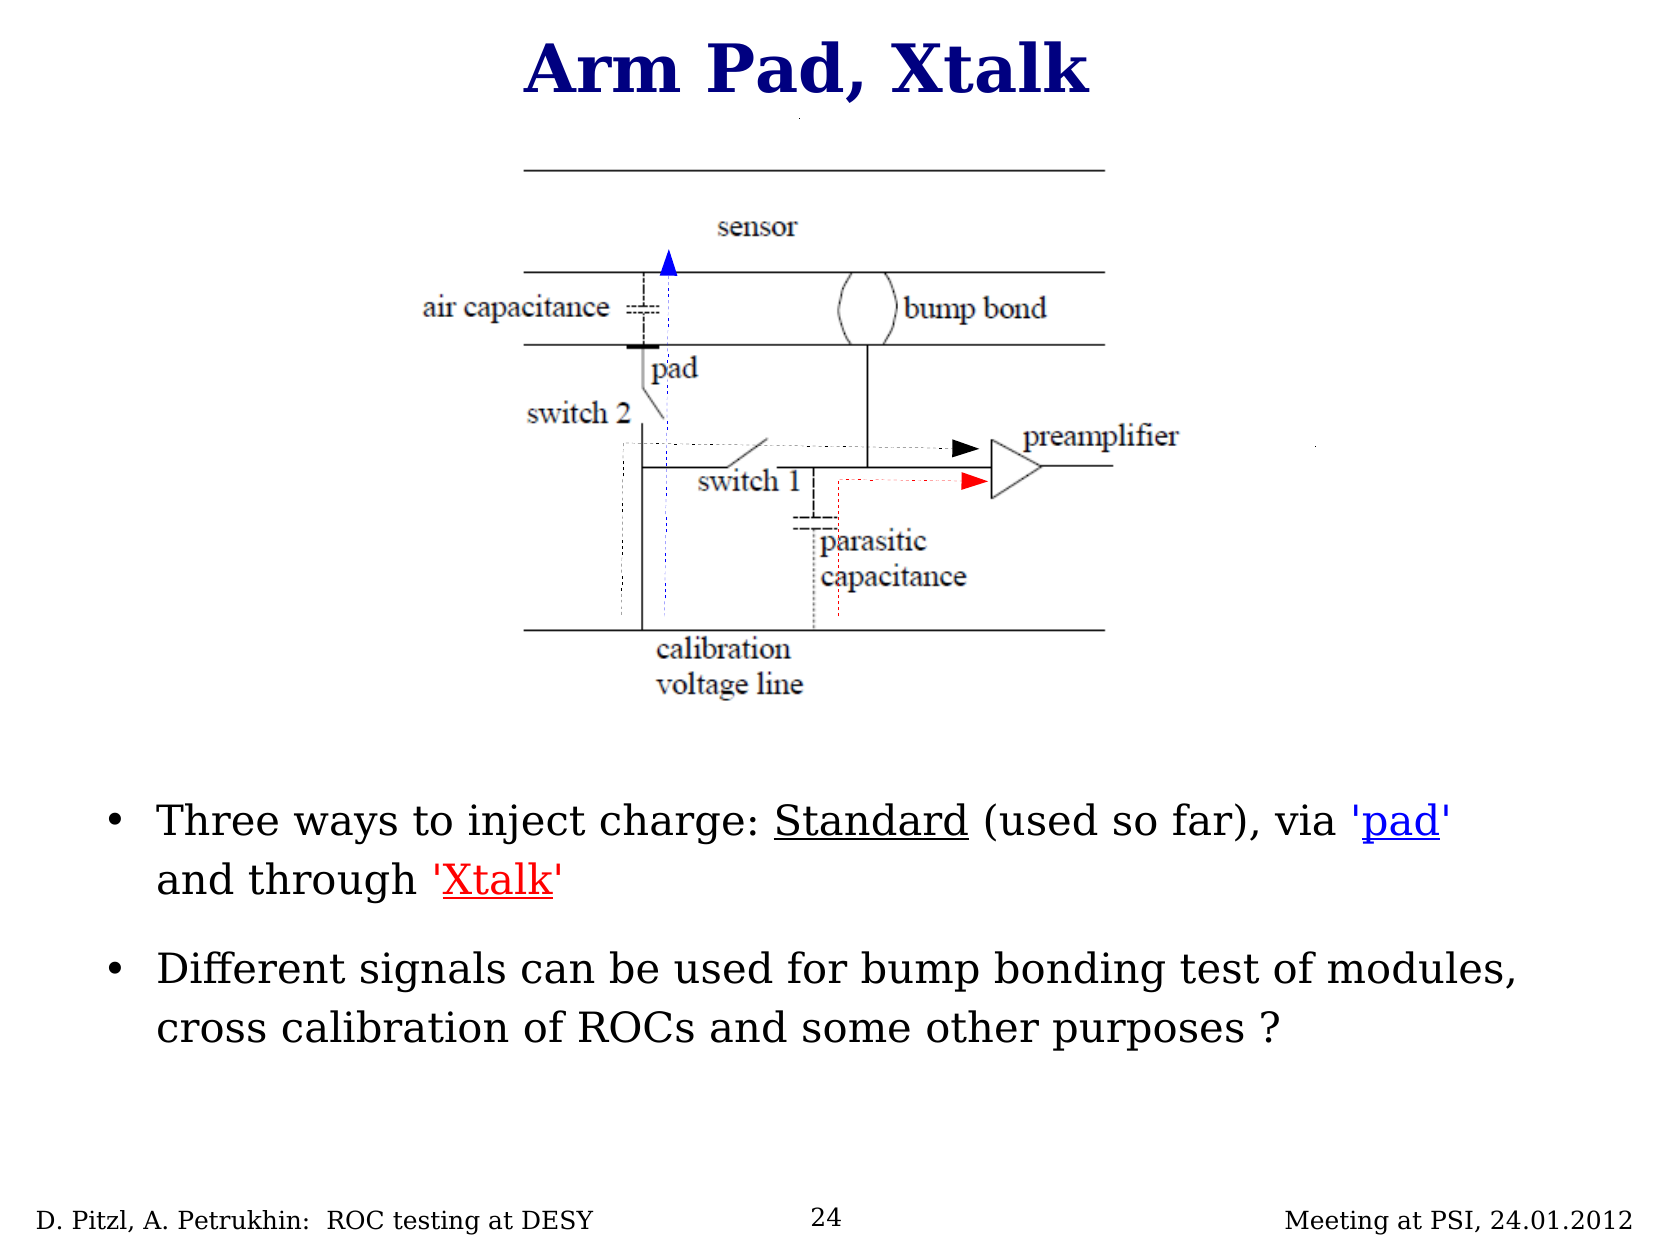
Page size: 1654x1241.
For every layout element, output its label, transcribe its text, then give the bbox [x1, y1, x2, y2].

picture [284, 117, 1316, 775]
title Arm Pad, Xtalk [112, 23, 1525, 116]
list Three ways to inject charge: Standard (used so far), via 'pad' and through 'Xtalk' Different signals can be used for bump bonding test of modules, cross calibration of ROCs and some other purposes ? [102, 785, 1521, 1042]
